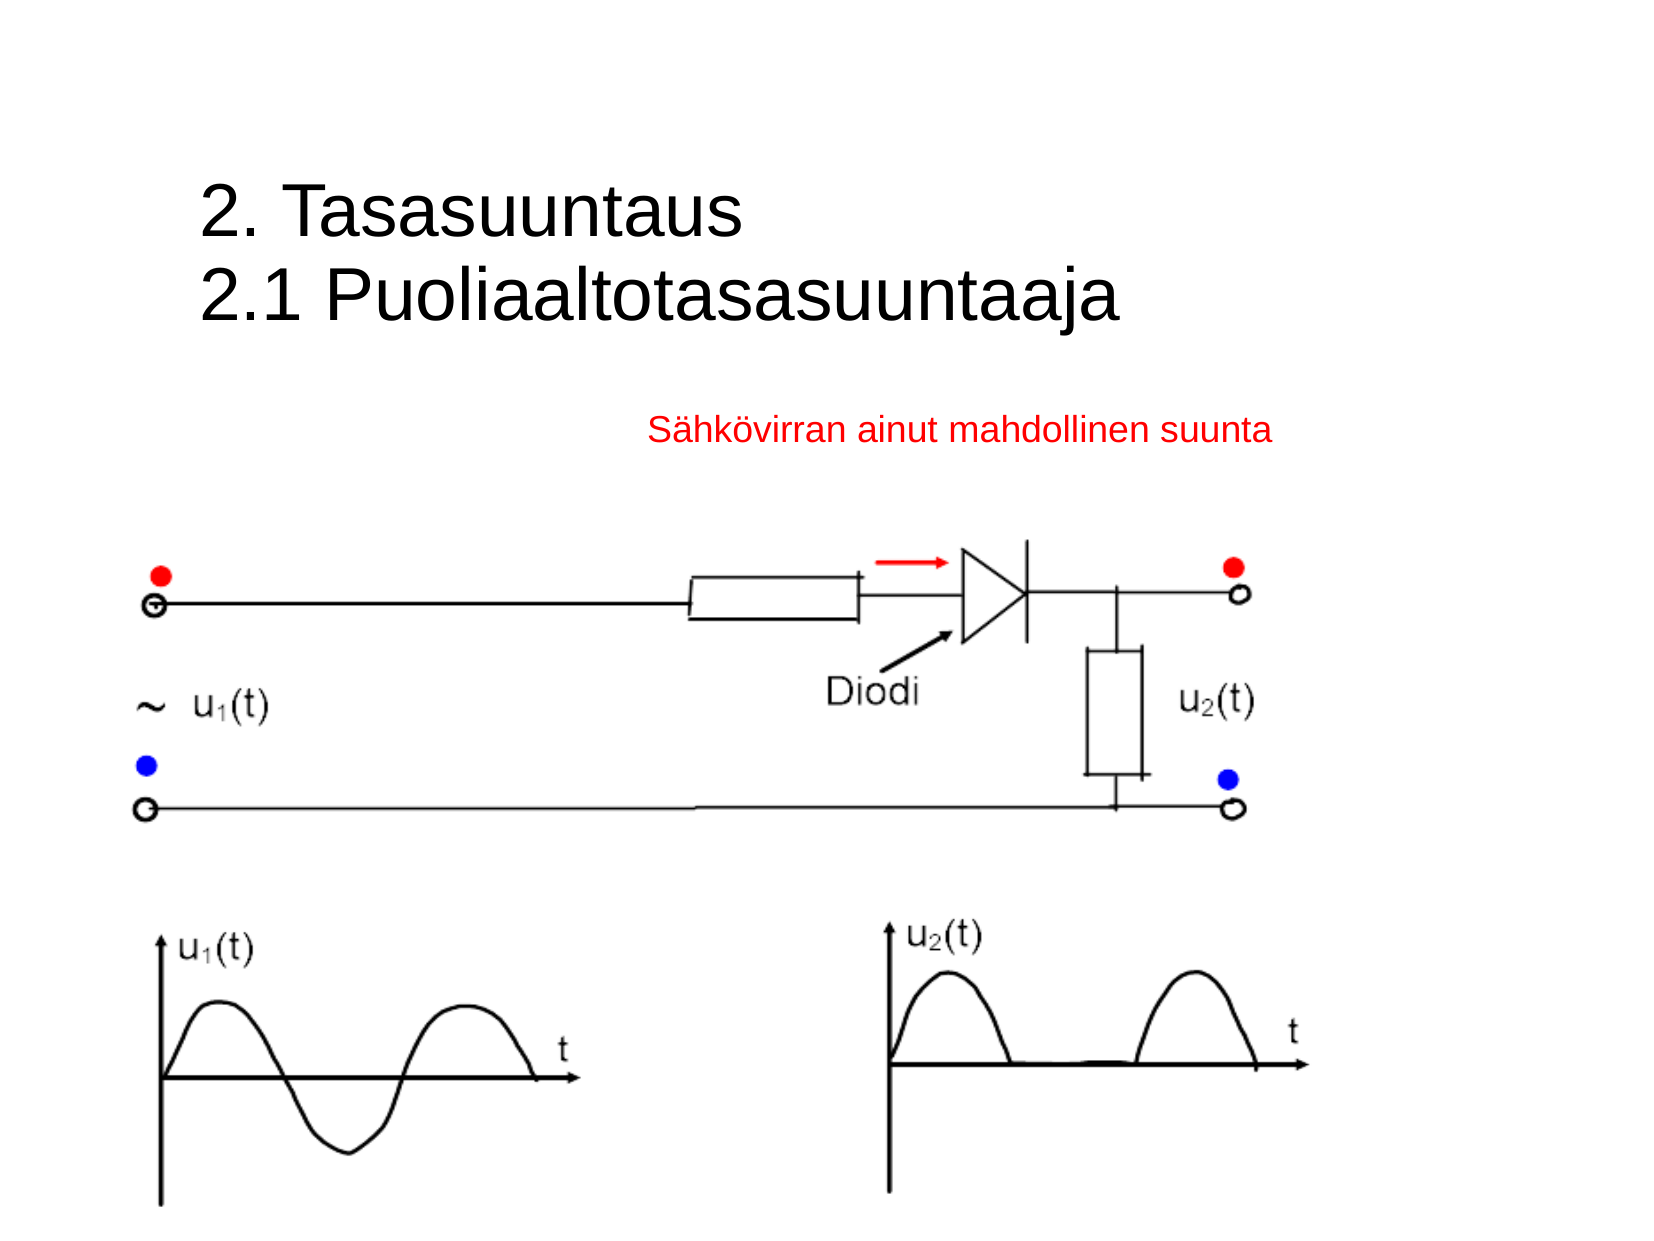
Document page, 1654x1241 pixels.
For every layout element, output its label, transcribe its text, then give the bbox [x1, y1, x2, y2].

text_box 2. Tasasuuntaus 2.1 Puoliaaltotasasuuntaaja [184, 160, 1335, 680]
text_box Sähkövirran ainut mahdollinen suunta [632, 401, 1288, 459]
picture [82, 496, 1309, 853]
picture [106, 862, 1352, 1226]
